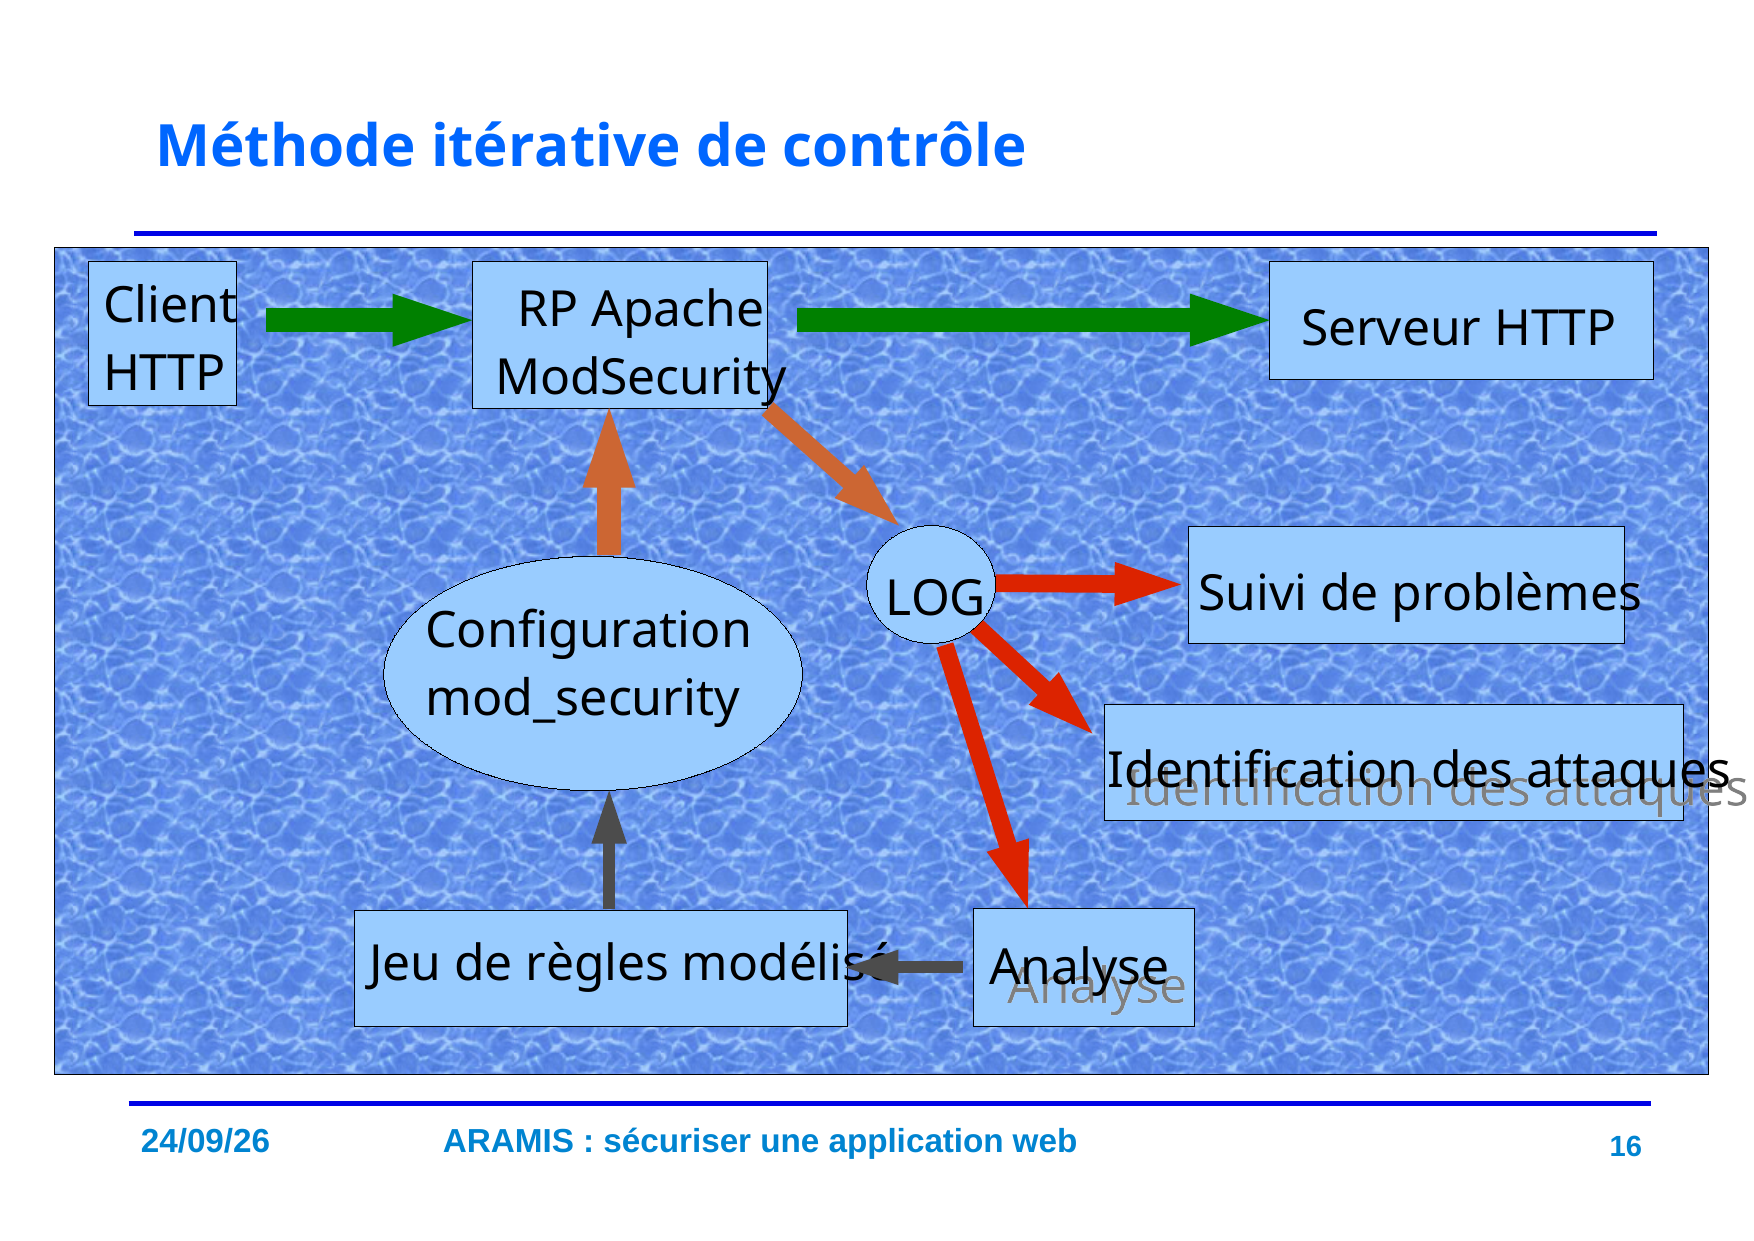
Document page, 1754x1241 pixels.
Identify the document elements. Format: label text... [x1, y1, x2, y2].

text_box LOG [870, 555, 1013, 635]
title Méthode itérative de contrôle [155, 59, 1628, 236]
text_box [54, 247, 1709, 1075]
text_box Identification des attaques [1093, 726, 1725, 807]
text_box Client HTTP [88, 261, 266, 439]
text_box Configuration mod_security [410, 586, 764, 733]
text_box Jeu de règles modélisé [354, 919, 889, 1000]
text_box Suivi de problèmes [1183, 550, 1648, 630]
text_box Analyse [974, 924, 1447, 1069]
text_box Serveur HTTP [1286, 285, 1648, 365]
text_box RP Apache ModSecurity [480, 265, 807, 411]
